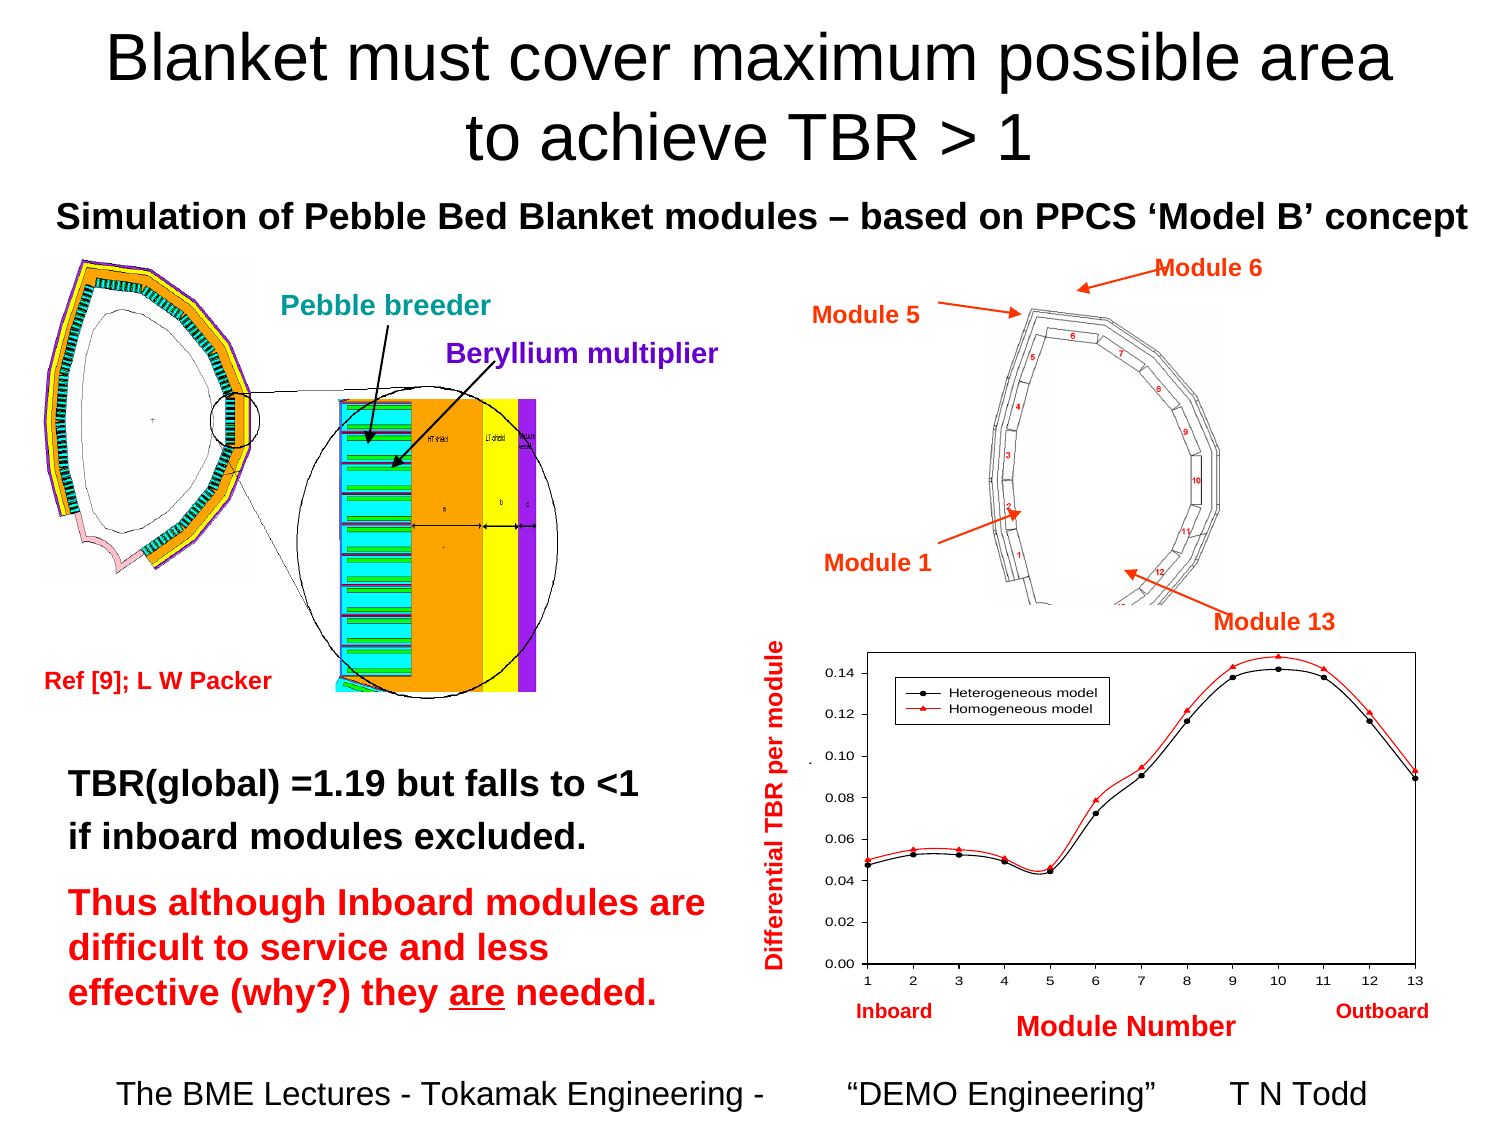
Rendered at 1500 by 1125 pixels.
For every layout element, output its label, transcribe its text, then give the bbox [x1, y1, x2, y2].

chart [986, 306, 1010, 311]
text_box Ref [9]; L W Packer [29, 657, 331, 703]
text_box Module 13 [1198, 597, 1365, 644]
text_box TBR(global) =1.19 but falls to <1 if inboard modules excluded. Thus although Inboard modules are difficult to service and less effective (why?) they are needed. [53, 751, 727, 1021]
text_box Module 6 [1139, 243, 1306, 289]
text_box Beryllium multiplier [430, 326, 739, 377]
text_box Module Number [981, 999, 1271, 1051]
text_box Inboard [823, 989, 966, 1031]
chart [41, 255, 561, 705]
text_box Outboard [1311, 989, 1454, 1031]
text_box Differential TBR per module [749, 586, 810, 1026]
chart [810, 306, 1468, 1020]
text_box Module 1 [809, 538, 975, 585]
text_box Pebble breeder [265, 278, 526, 330]
text_box Module 5 [797, 290, 963, 337]
text_box Simulation of Pebble Bed Blanket modules – based on PPCS ‘Model B’ concept [41, 184, 1500, 246]
text_box Blanket must cover maximum possible area to achieve TBR > 1 [75, 7, 1426, 180]
